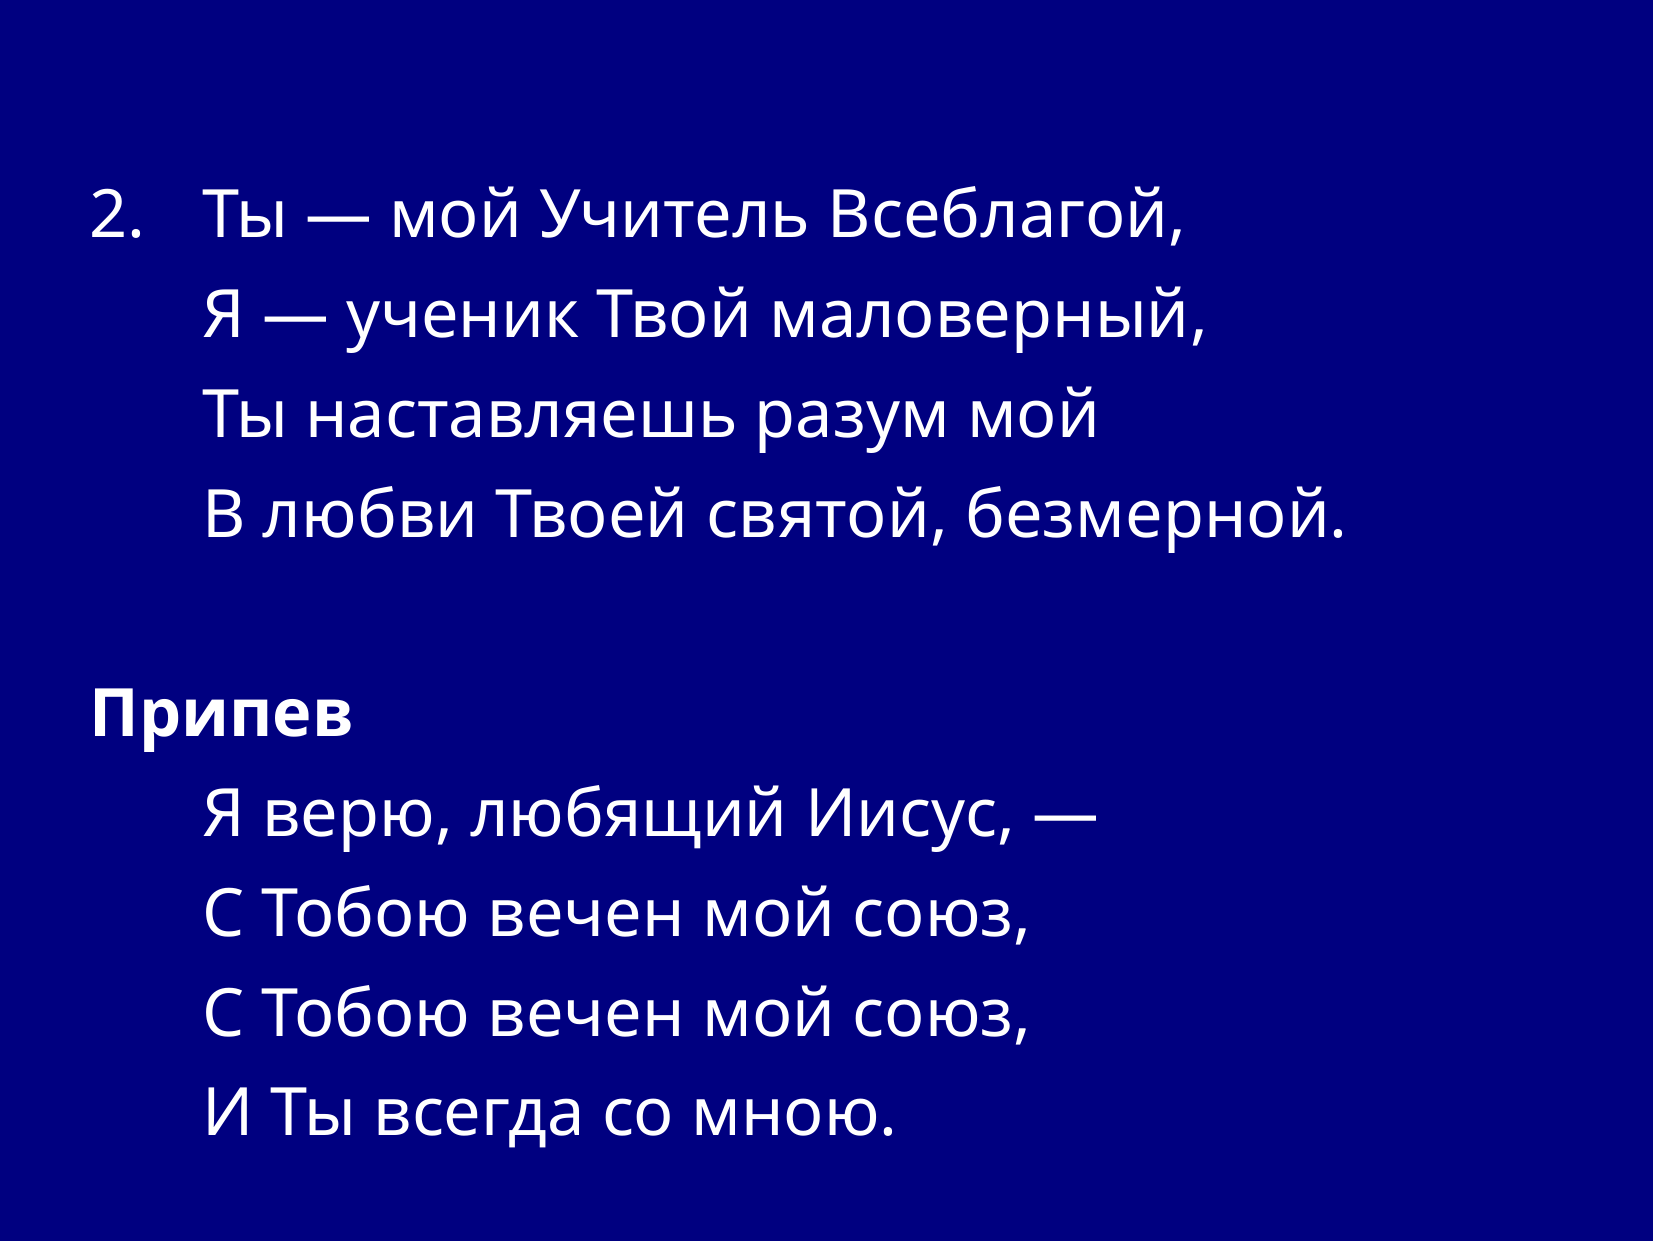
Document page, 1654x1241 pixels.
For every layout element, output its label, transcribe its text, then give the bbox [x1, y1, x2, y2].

text_box 2. Ты ― мой Учитель Всеблагой, Я ― ученик Твой маловерный, Ты наставляешь разум мой В любви Твоей святой, безмерной. Припев Я верю, любящий Иисус, ― С Тобою вечен мой союз, С Тобою вечен мой союз, И Ты всегда со мною. [75, 150, 1576, 1163]
